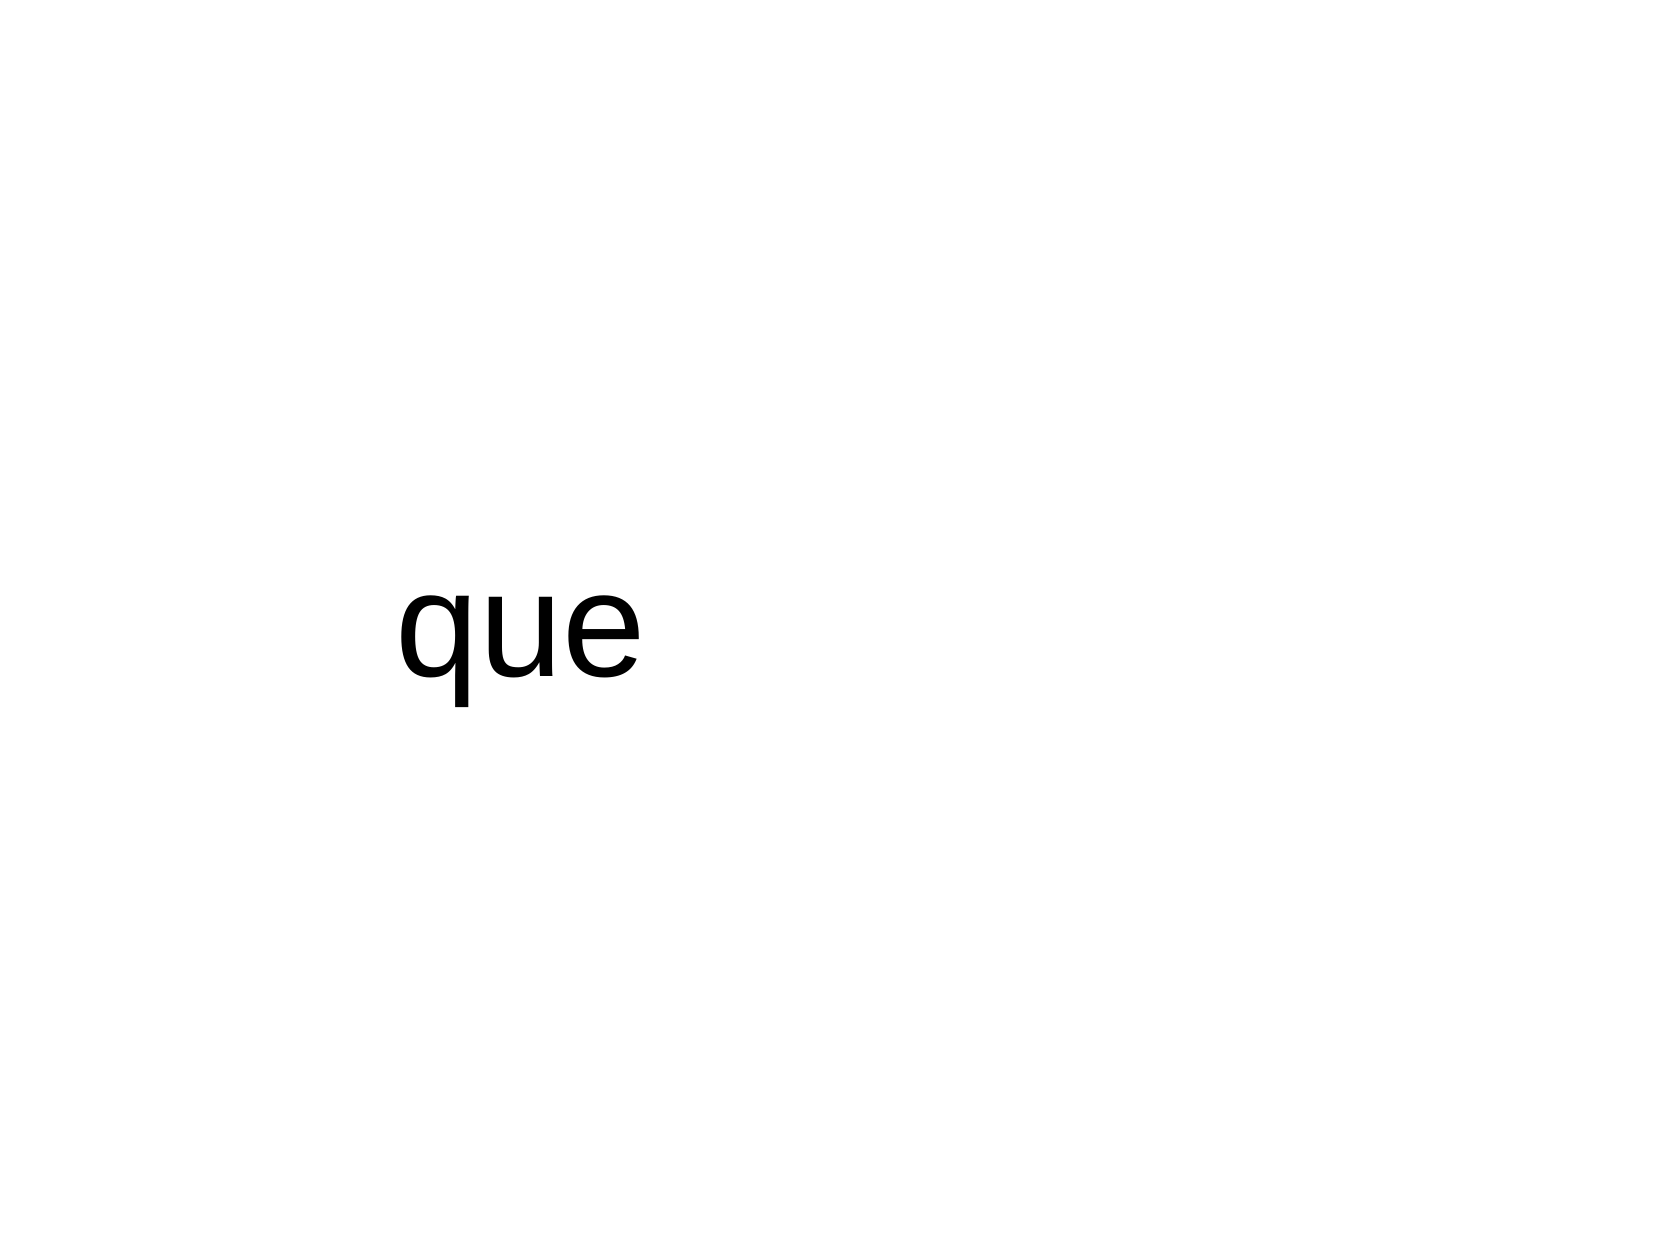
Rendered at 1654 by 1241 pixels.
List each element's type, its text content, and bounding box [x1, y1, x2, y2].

text_box que [380, 533, 1279, 717]
